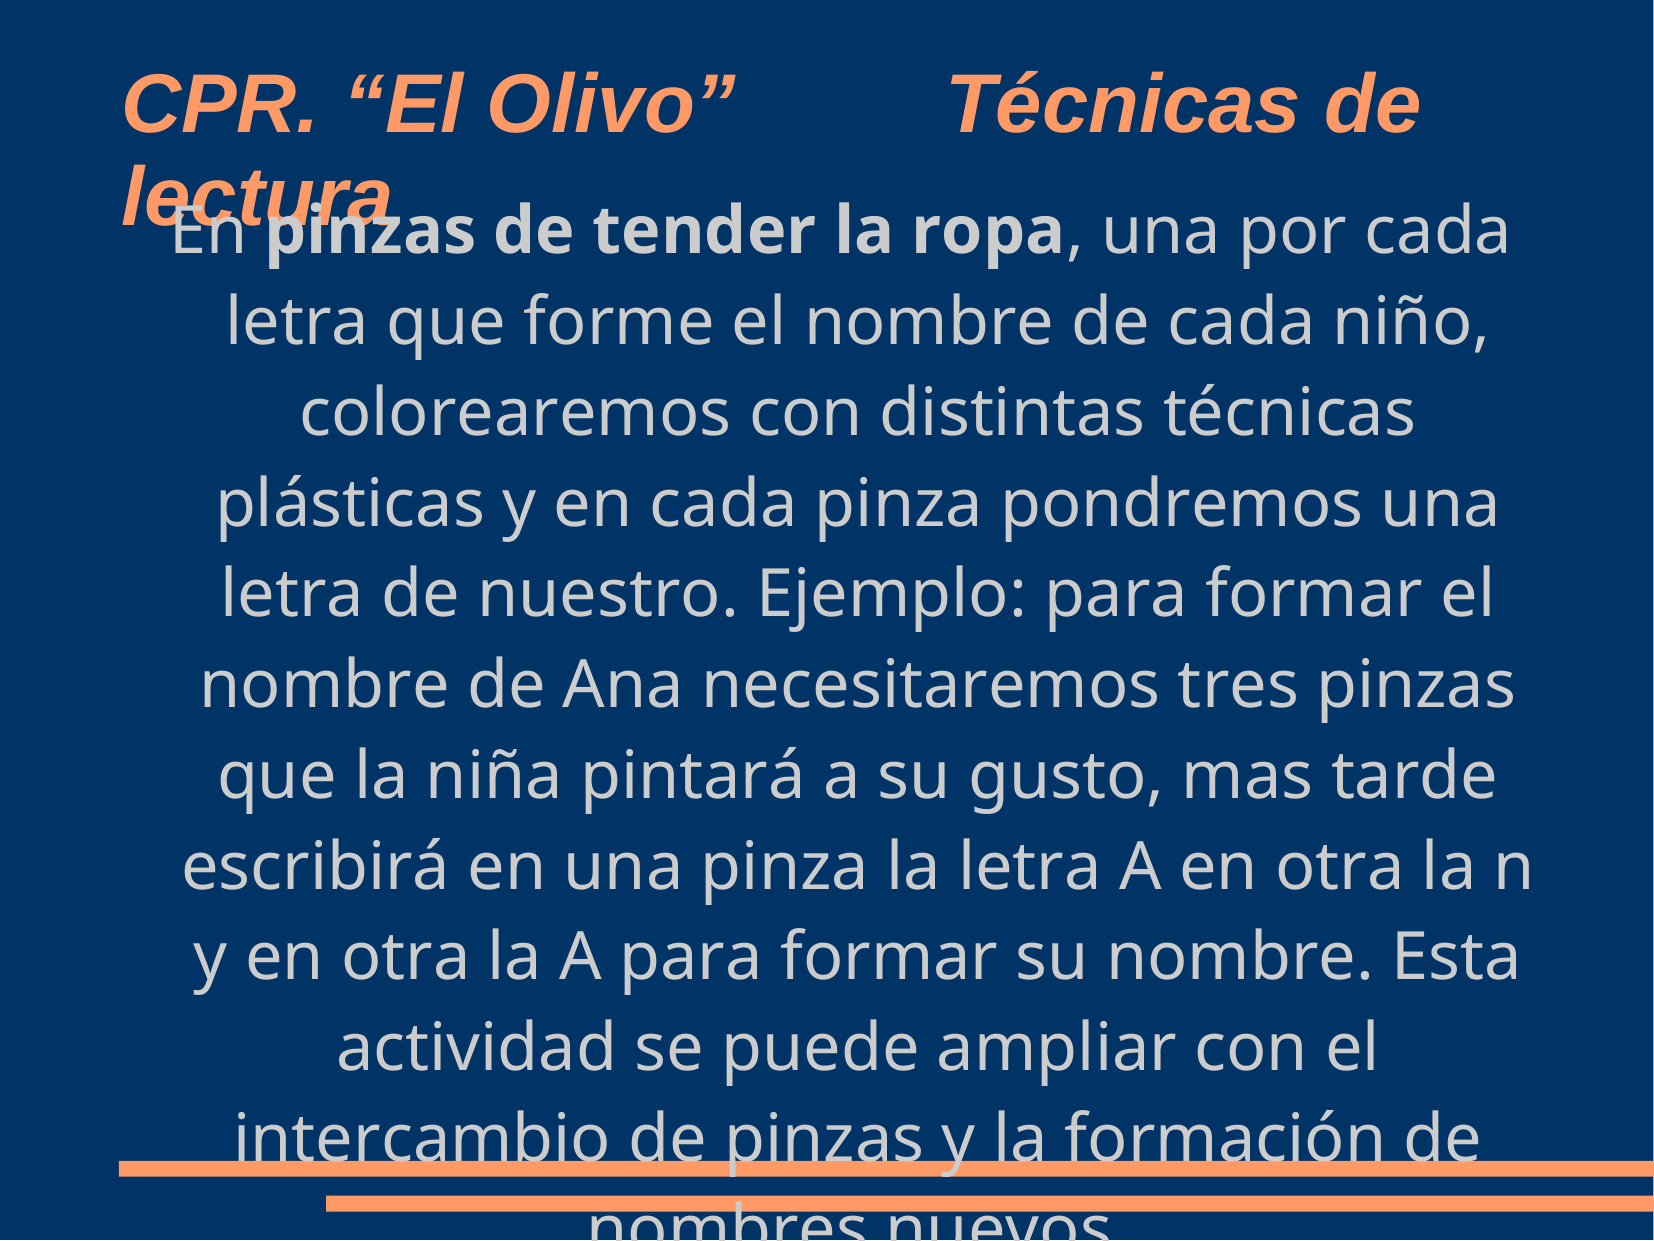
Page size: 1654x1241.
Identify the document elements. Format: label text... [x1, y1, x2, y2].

title CPR. “El Olivo” Técnicas de lectura [121, 46, 1534, 254]
subtitle En pinzas de tender la ropa, una por cada letra que forme el nombre de cada niño, colorearemos con distintas técnicas plásticas y en cada pinza pondremos una letra de nuestro. Ejemplo: para formar el nombre de Ana necesitaremos tres pinzas que la niña pintará a su gusto, mas tarde escribirá en una pinza la letra A en otra la n y en otra la A para formar su nombre. Esta actividad se puede ampliar con el intercambio de pinzas y la formación de nombres nuevos. [121, 322, 1561, 1132]
